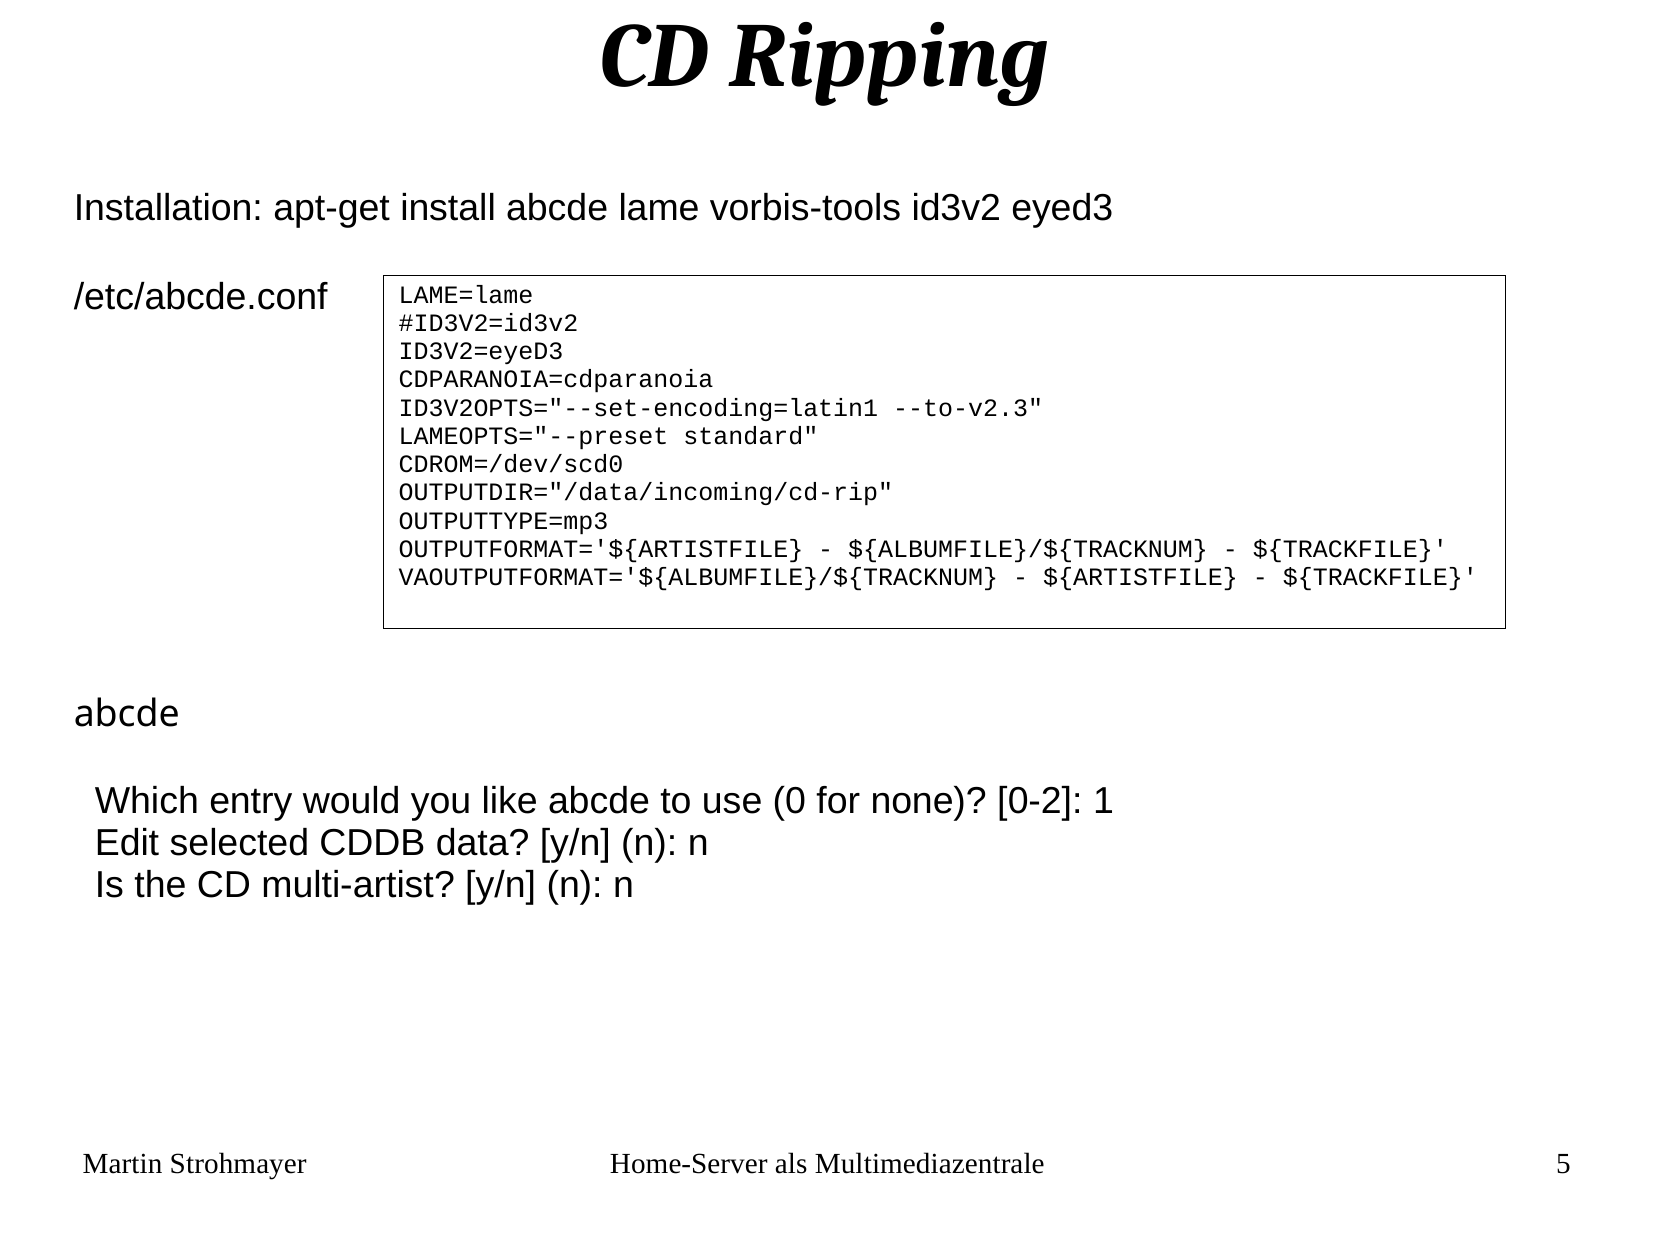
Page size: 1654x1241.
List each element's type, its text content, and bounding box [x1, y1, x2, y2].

text_box LAME=lame #ID3V2=id3v2 ID3V2=eyeD3 CDPARANOIA=cdparanoia ID3V2OPTS="--set-encoding=latin1 --to-v2.3" LAMEOPTS="--preset standard" CDROM=/dev/scd0 OUTPUTDIR="/data/incoming/cd-rip" OUTPUTTYPE=mp3 OUTPUTFORMAT='${ARTISTFILE} - ${ALBUMFILE}/${TRACKNUM} - ${TRACKFILE}' VAOUTPUTFORMAT='${ALBUMFILE}/${TRACKNUM} - ${ARTISTFILE} - ${TRACKFILE}' [383, 275, 1506, 629]
title CD Ripping [0, 3, 1651, 111]
text_box Installation: apt-get install abcde lame vorbis-tools id3v2 eyed3 [59, 179, 1388, 237]
text_box abcde Which entry would you like abcde to use (0 for none)? [0-2]: 1 Edit selected CDDB data? [y/n] (n): n Is the CD multi-artist? [y/n] (n): n [59, 679, 1388, 906]
text_box /etc/abcde.conf [59, 267, 355, 325]
